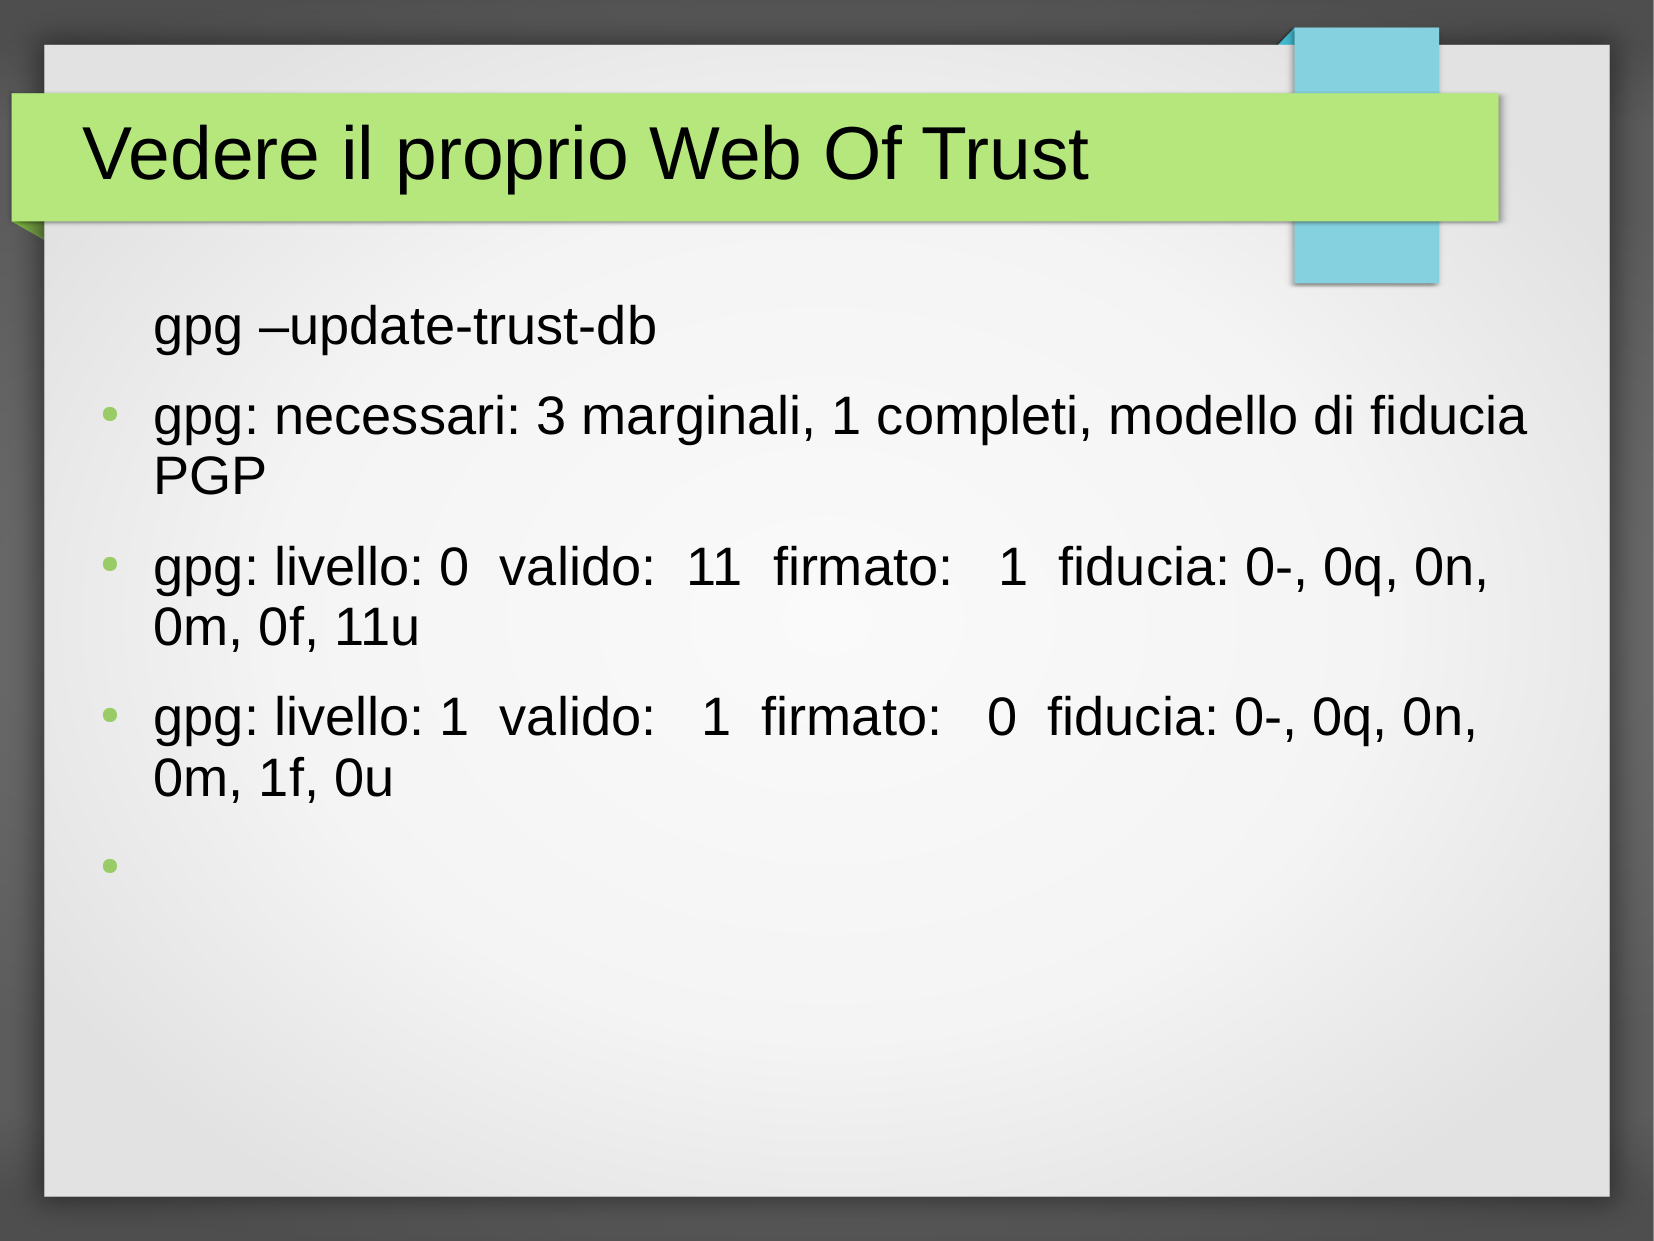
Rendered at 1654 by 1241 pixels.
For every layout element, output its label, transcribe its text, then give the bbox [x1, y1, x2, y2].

list gpg –update-trust-db gpg: necessari: 3 marginali, 1 completi, modello di fiducia PGP gpg: livello: 0 valido: 11 firmato: 1 fiducia: 0-, 0q, 0n, 0m, 0f, 11u gpg: livello: 1 valido: 1 firmato: 0 fiducia: 0-, 0q, 0n, 0m, 1f, 0u [82, 295, 1571, 1015]
picture [0, 0, 1654, 1241]
title Vedere il proprio Web Of Trust [82, 94, 1264, 213]
